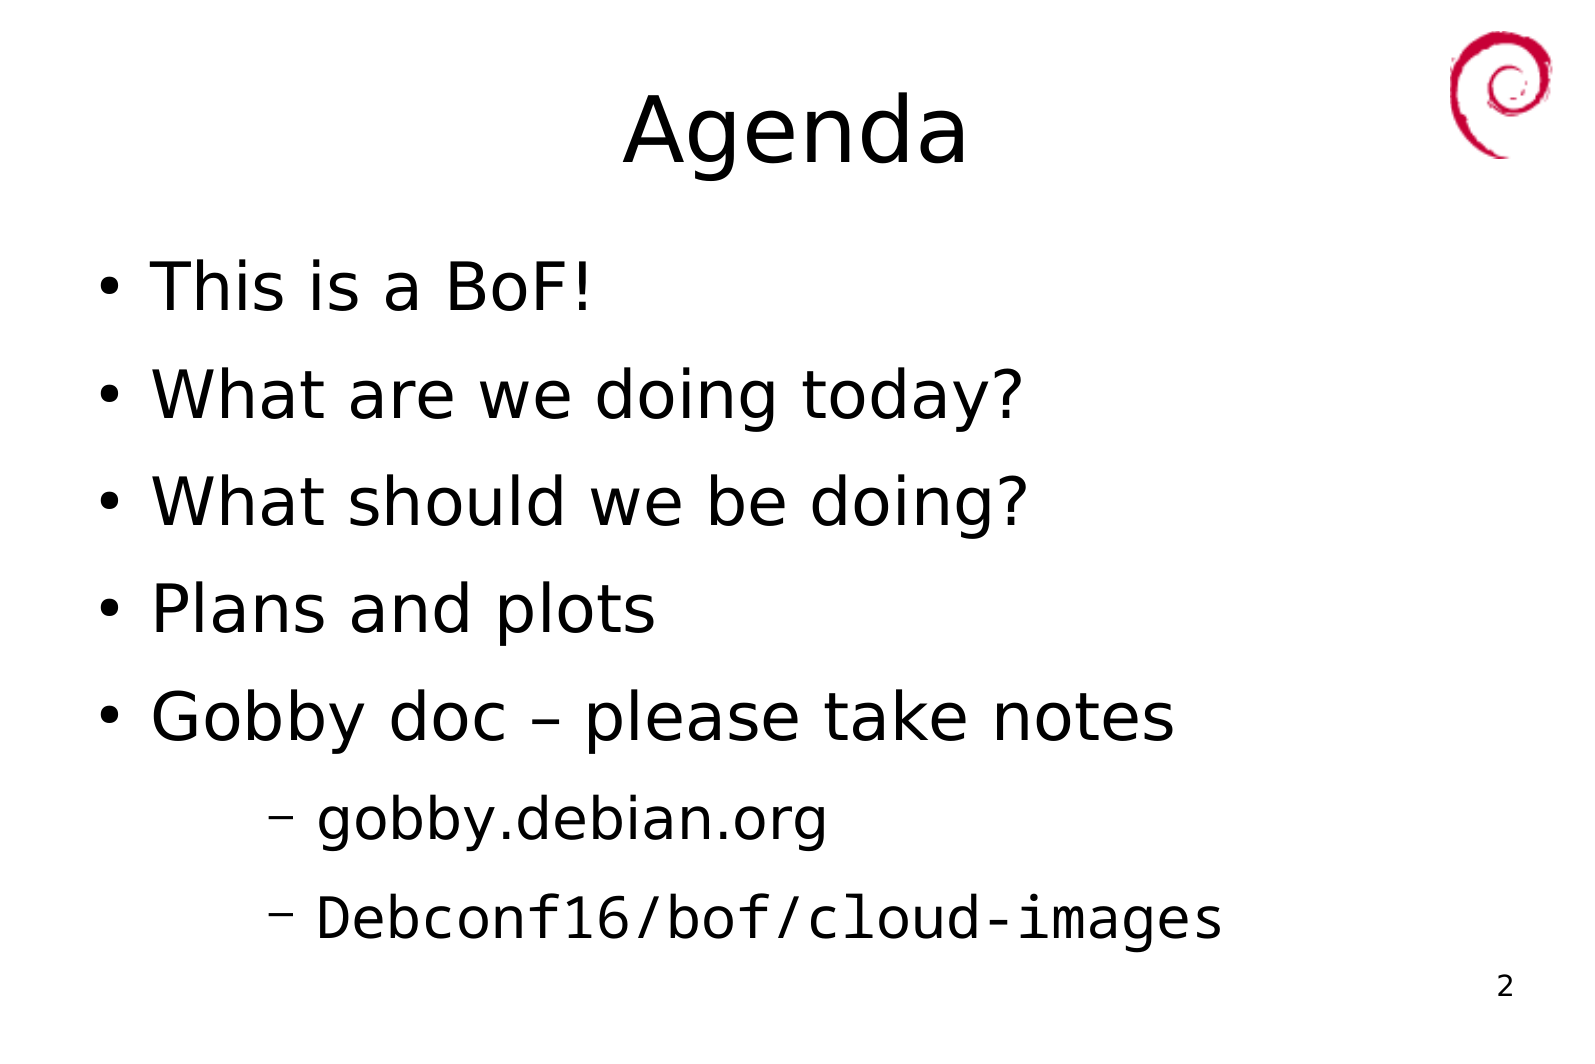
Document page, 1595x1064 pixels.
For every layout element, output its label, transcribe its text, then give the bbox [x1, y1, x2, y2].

picture [1450, 31, 1555, 159]
list This is a BoF! What are we doing today? What should we be doing? Plans and plots Gobby doc – please take notes gobby.debian.org Debconf16/bof/cloud-images [79, 248, 1515, 1052]
title Agenda [79, 49, 1515, 213]
